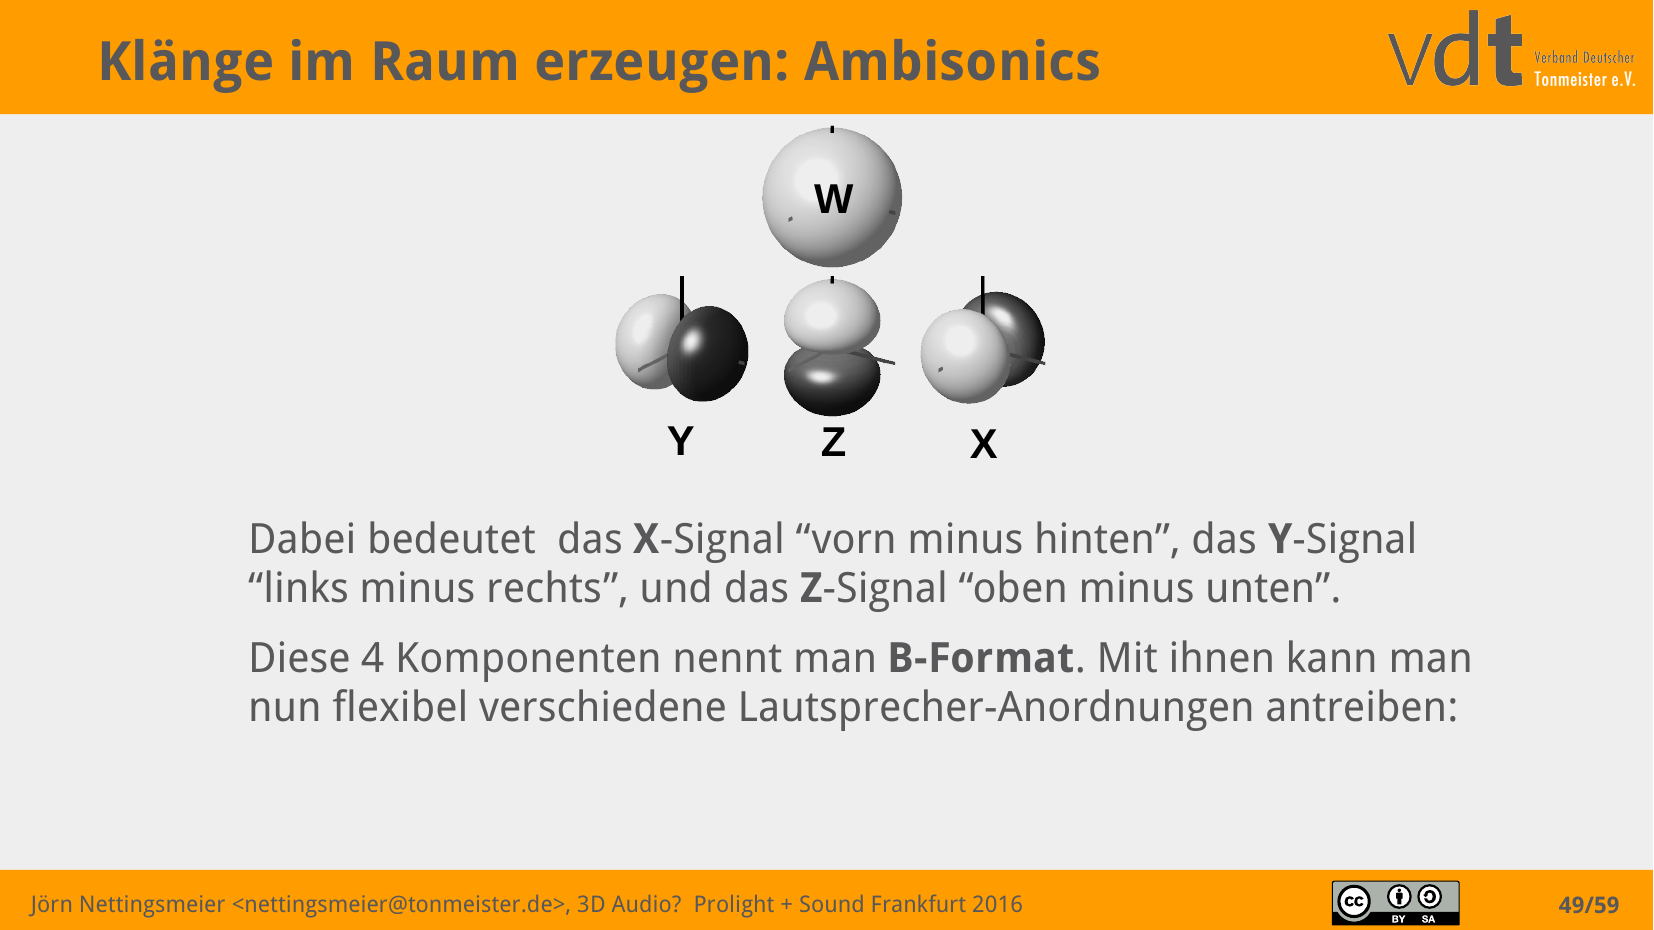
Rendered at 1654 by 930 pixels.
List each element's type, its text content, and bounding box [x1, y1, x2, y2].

picture [1386, 0, 1646, 104]
text_box Z [770, 411, 876, 488]
picture [5, 122, 1654, 424]
text_box Y [616, 410, 722, 486]
text_box W [764, 168, 869, 245]
list Dabei bedeutet das X-Signal “vorn minus hinten”, das Y-Signal “links minus rechts”, und das Z-Signal “oben minus unten”. Diese 4 Komponenten nennt man B-Format. Mit ihnen kann man nun flexibel verschiedene Lautsprecher-Anordnungen antreiben: [177, 515, 1483, 930]
text_box X [919, 413, 1025, 489]
title Klänge im Raum erzeugen: Ambisonics [97, 0, 1386, 122]
